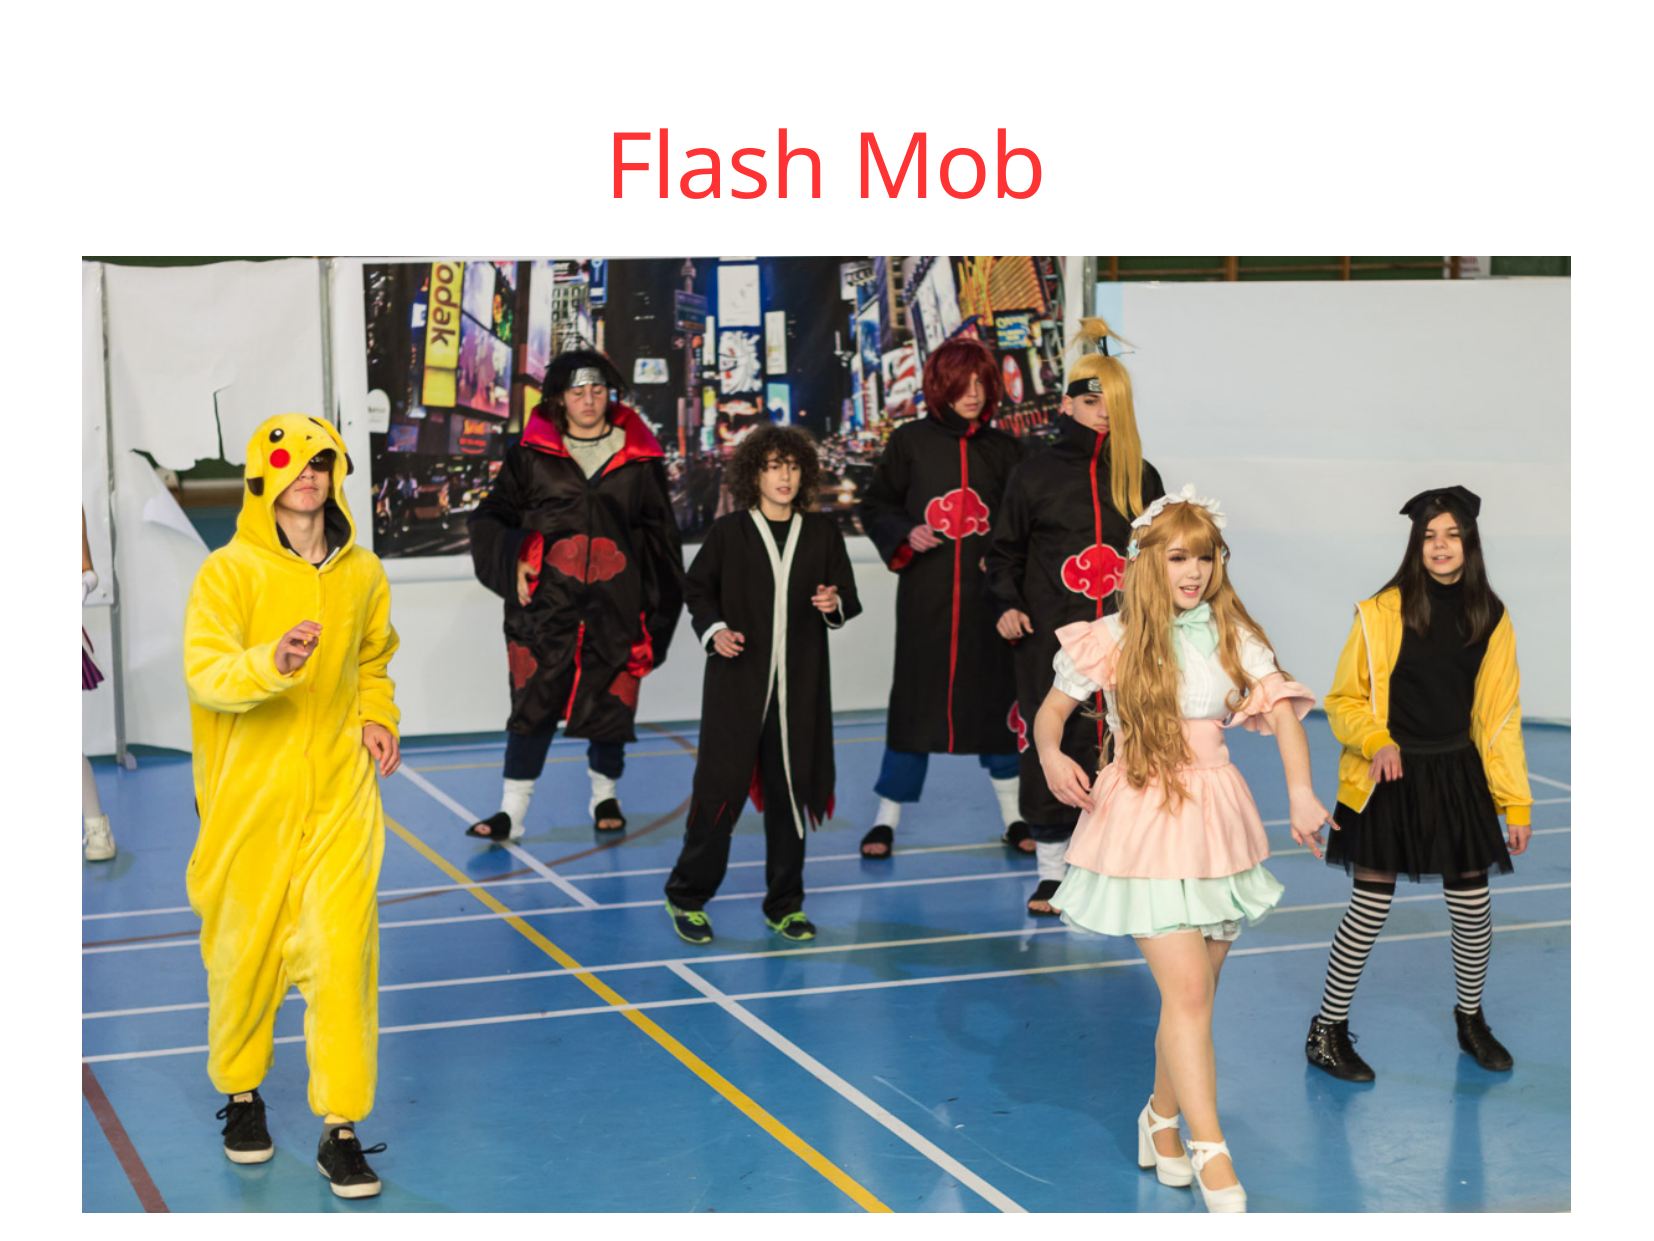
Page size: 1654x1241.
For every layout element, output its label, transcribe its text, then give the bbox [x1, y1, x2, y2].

picture [82, 256, 1571, 1213]
title Flash Mob [82, 49, 1571, 256]
